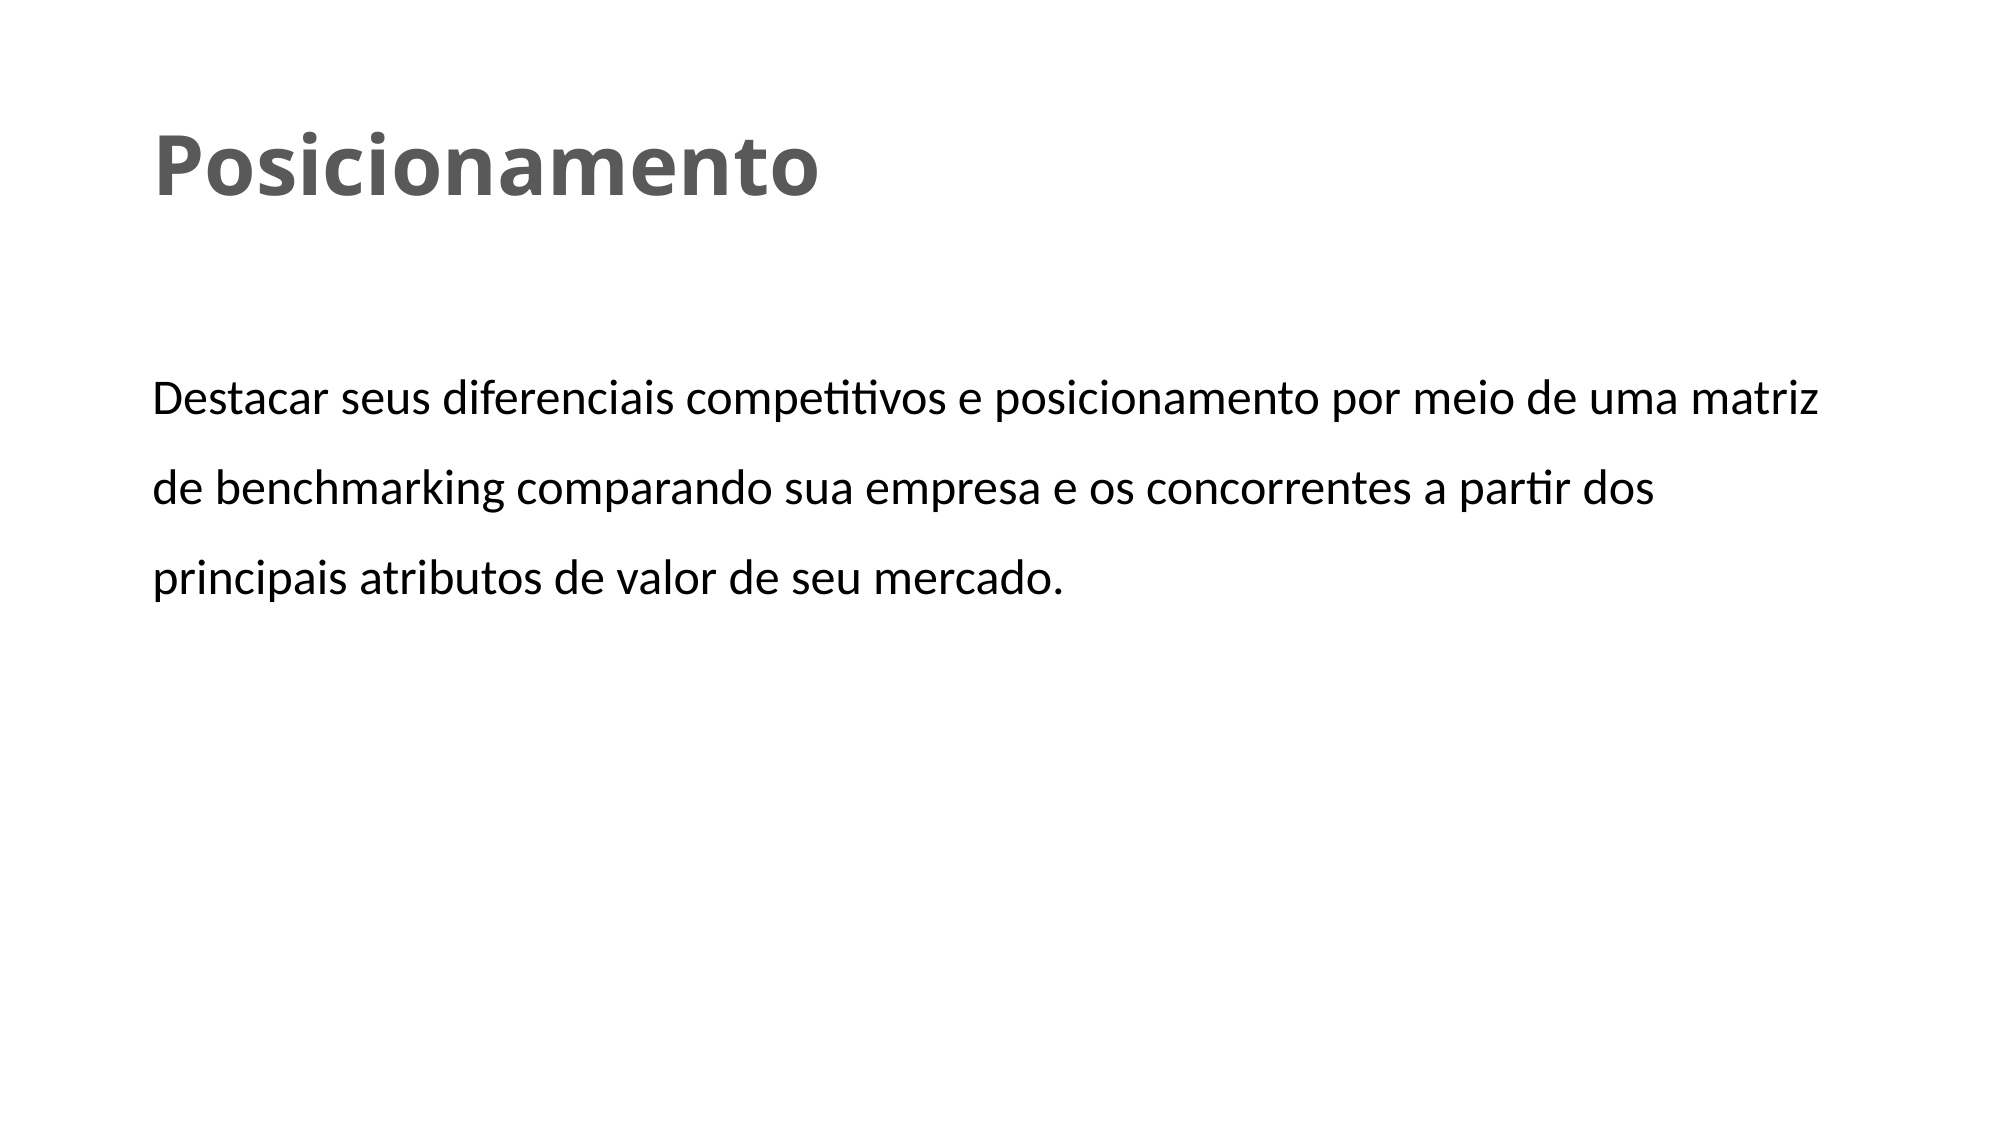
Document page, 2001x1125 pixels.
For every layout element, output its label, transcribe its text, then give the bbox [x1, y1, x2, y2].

title Posicionamento [137, 59, 1863, 278]
list Destacar seus diferenciais competitivos e posicionamento por meio de uma matriz de benchmarking comparando sua empresa e os concorrentes a partir dos principais atributos de valor de seu mercado. [137, 327, 1863, 1042]
